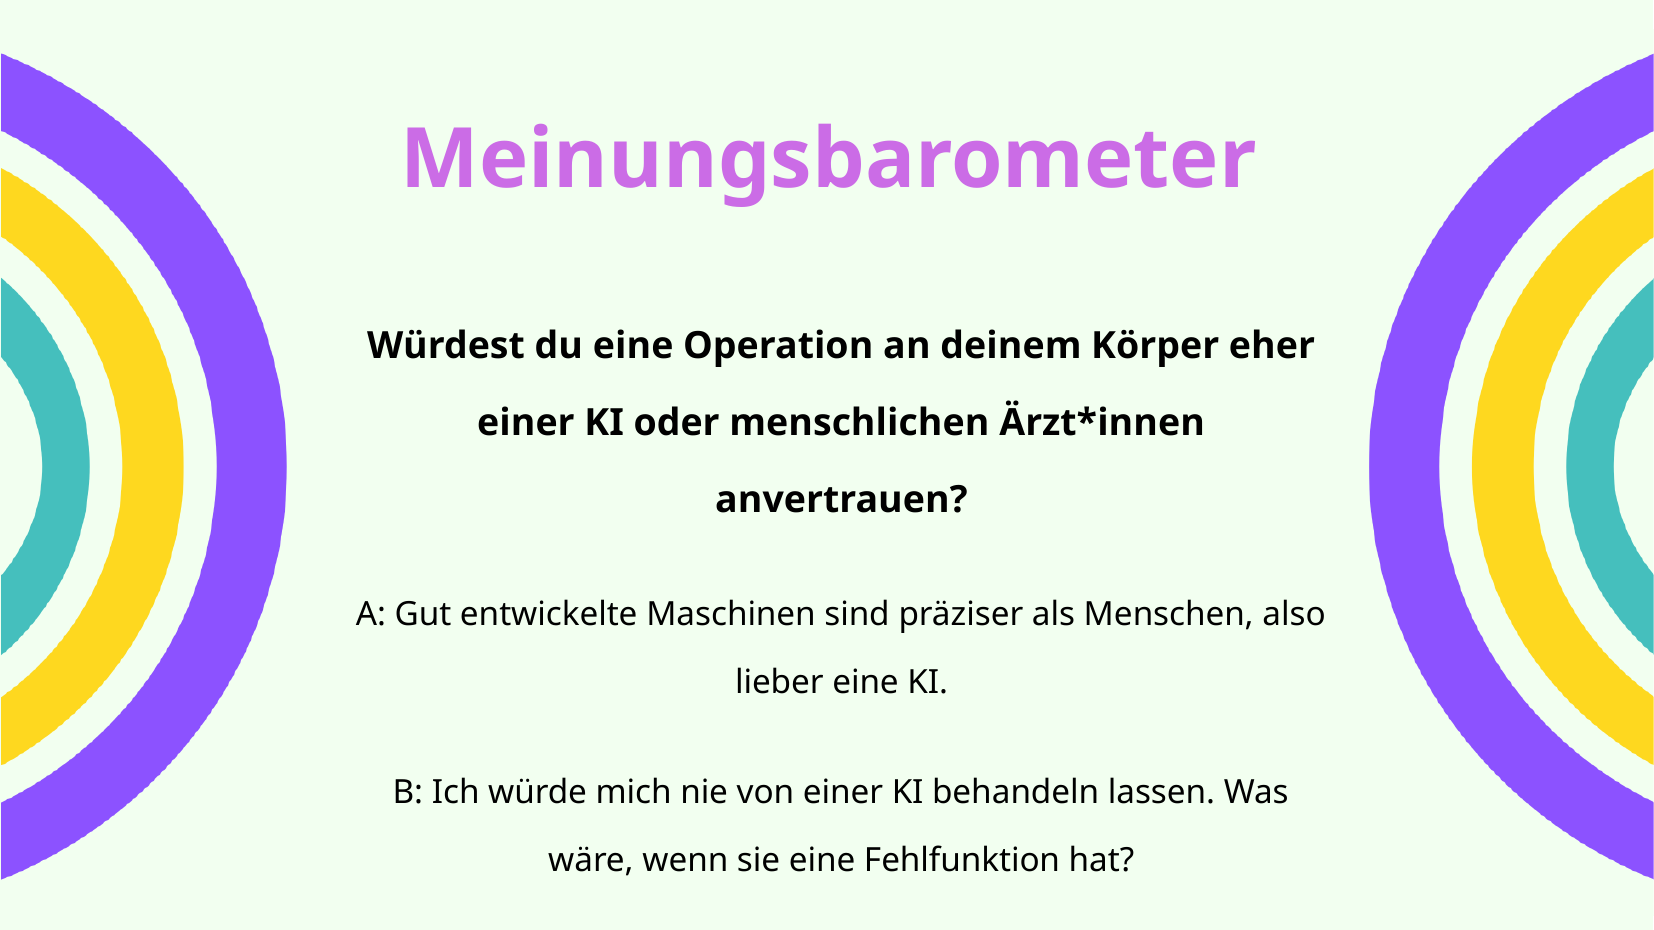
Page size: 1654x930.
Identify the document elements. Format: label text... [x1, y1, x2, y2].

text_box Würdest du eine Operation an deinem Körper eher einer KI oder menschlichen Ärzt*innen anvertrauen? A: Gut entwickelte Maschinen sind präziser als Menschen, also lieber eine KI. B: Ich würde mich nie von einer KI behandeln lassen. Was wäre, wenn sie eine Fehlfunktion hat? [297, 286, 1350, 889]
text_box Meinungsbarometer [220, 90, 1438, 257]
picture [1, 29, 303, 916]
picture [1352, 29, 1654, 916]
